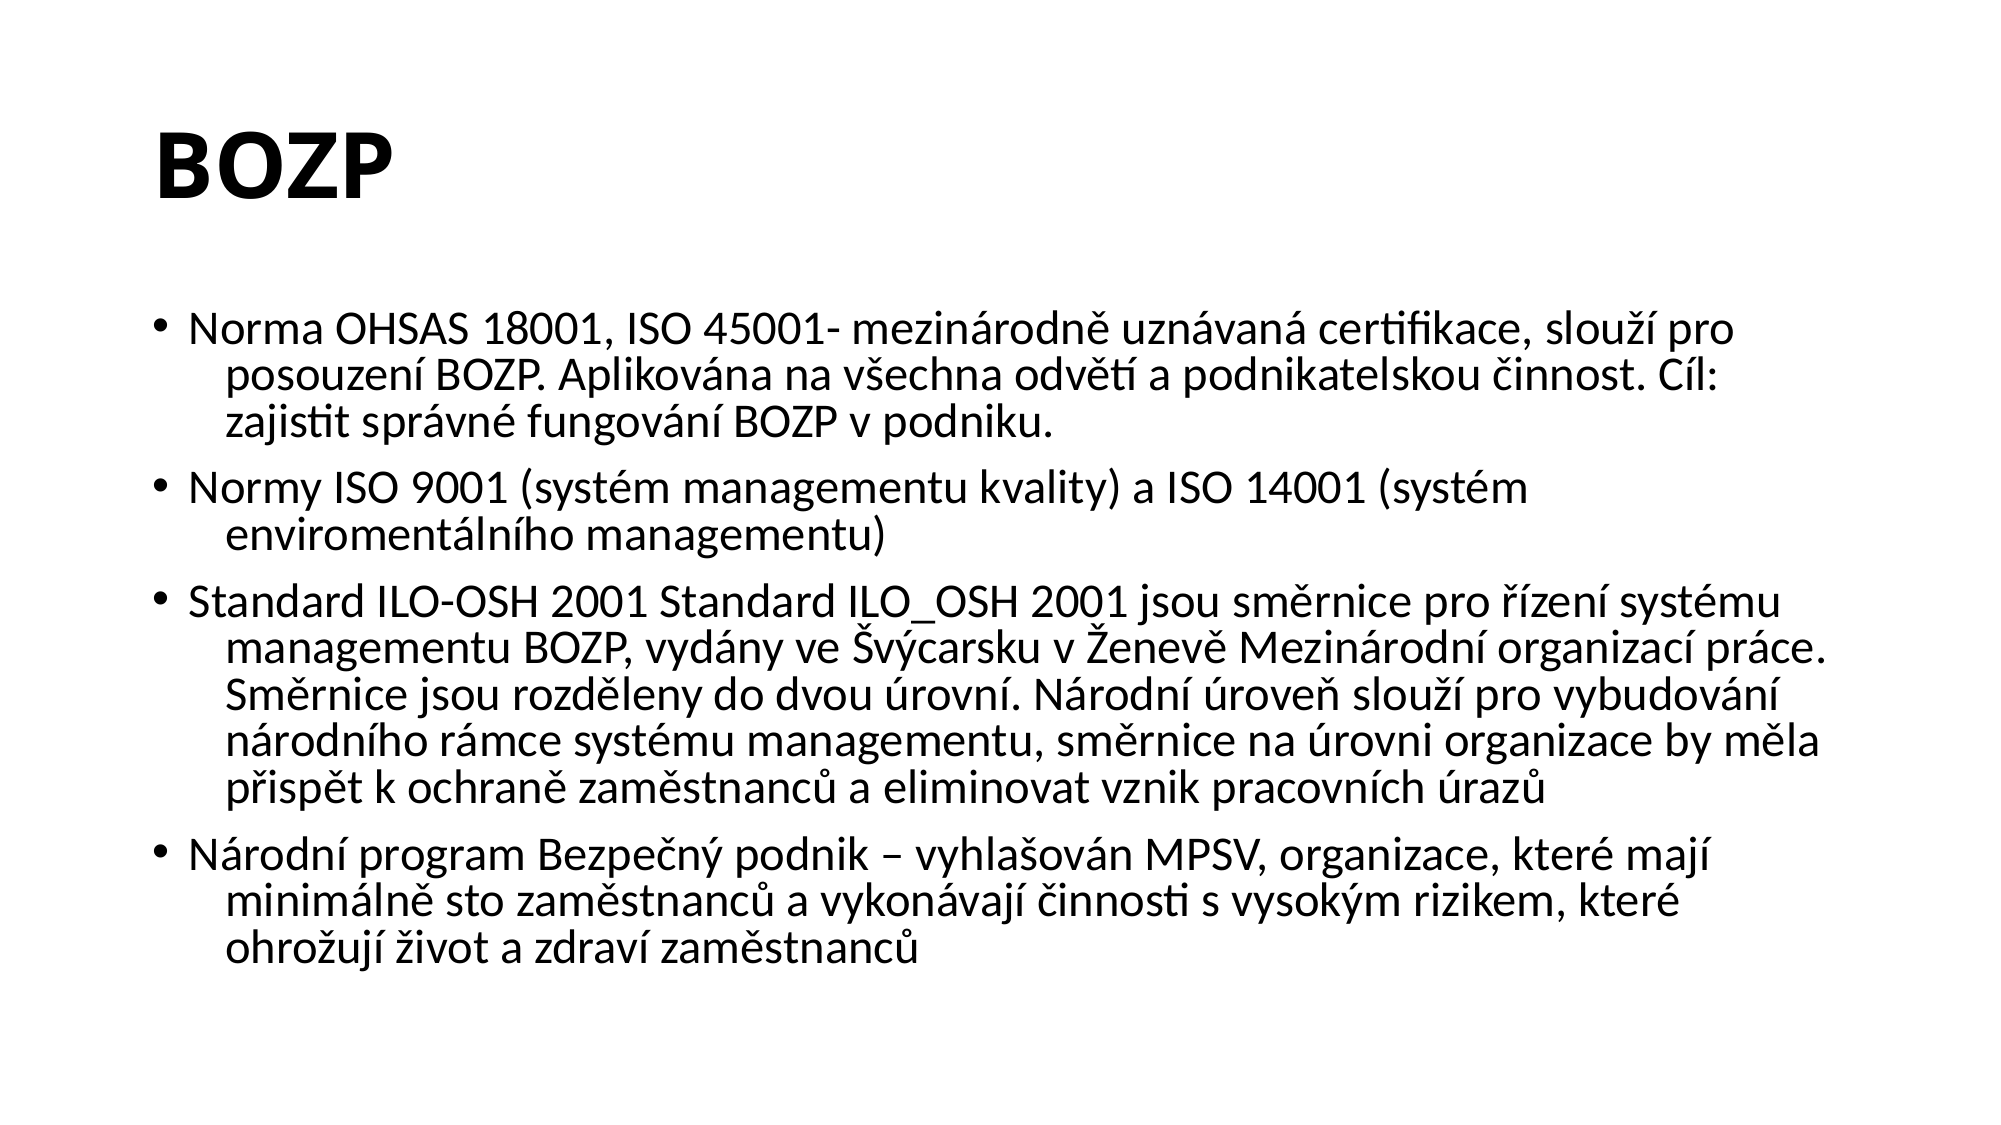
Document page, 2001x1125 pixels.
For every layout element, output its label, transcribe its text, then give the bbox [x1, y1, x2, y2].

title BOZP [137, 59, 1863, 278]
list Norma OHSAS 18001, ISO 45001- mezinárodně uznávaná certifikace, slouží pro posouzení BOZP. Aplikována na všechna odvětí a podnikatelskou činnost. Cíl: zajistit správné fungování BOZP v podniku. Normy ISO 9001 (systém managementu kvality) a ISO 14001 (systém enviromentálního managementu) Standard ILO-OSH 2001 Standard ILO_OSH 2001 jsou směrnice pro řízení systému managementu BOZP, vydány ve Švýcarsku v Ženevě Mezinárodní organizací práce. Směrnice jsou rozděleny do dvou úrovní. Národní úroveň slouží pro vybudování národního rámce systému managementu, směrnice na úrovni organizace by měla přispět k ochraně zaměstnanců a eliminovat vznik pracovních úrazů Národní program Bezpečný podnik – vyhlašován MPSV, organizace, které mají minimálně sto zaměstnanců a vykonávají činnosti s vysokým rizikem, které ohrožují život a zdraví zaměstnanců [137, 299, 1863, 1014]
